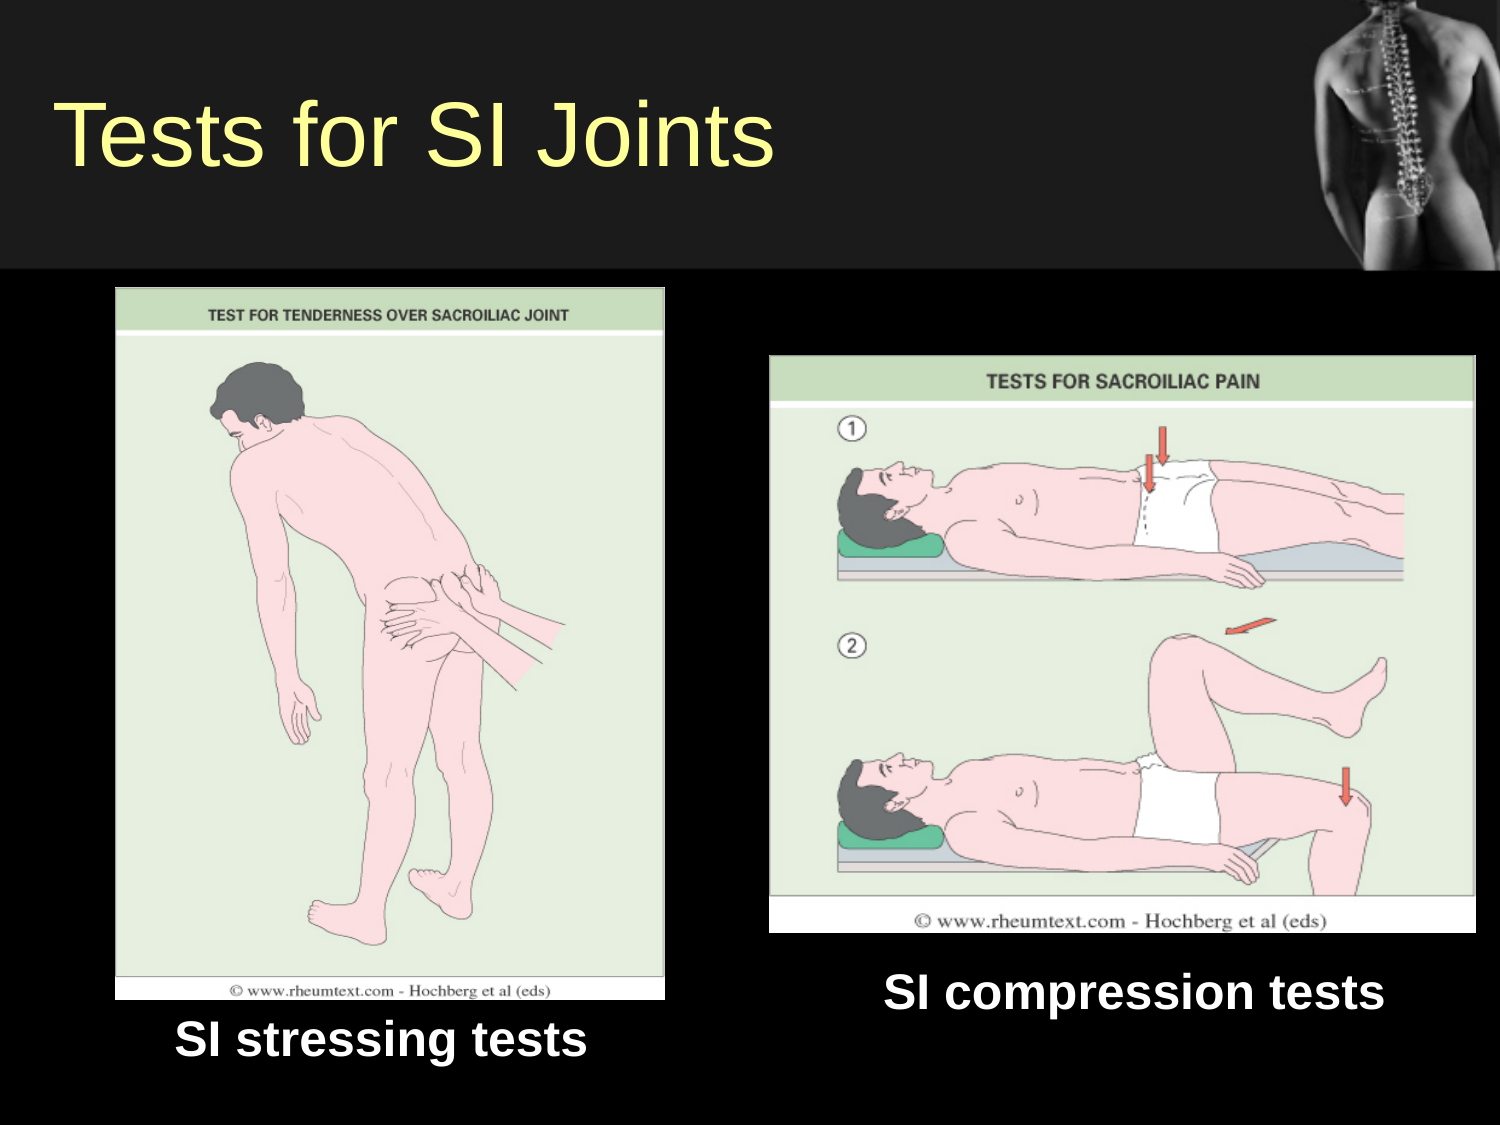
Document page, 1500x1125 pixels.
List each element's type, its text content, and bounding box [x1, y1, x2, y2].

picture [115, 287, 665, 1000]
text_box SI compression tests [868, 952, 1401, 1027]
title Tests for SI Joints [37, 32, 1300, 228]
picture [769, 355, 1476, 933]
text_box SI stressing tests [159, 999, 604, 1075]
